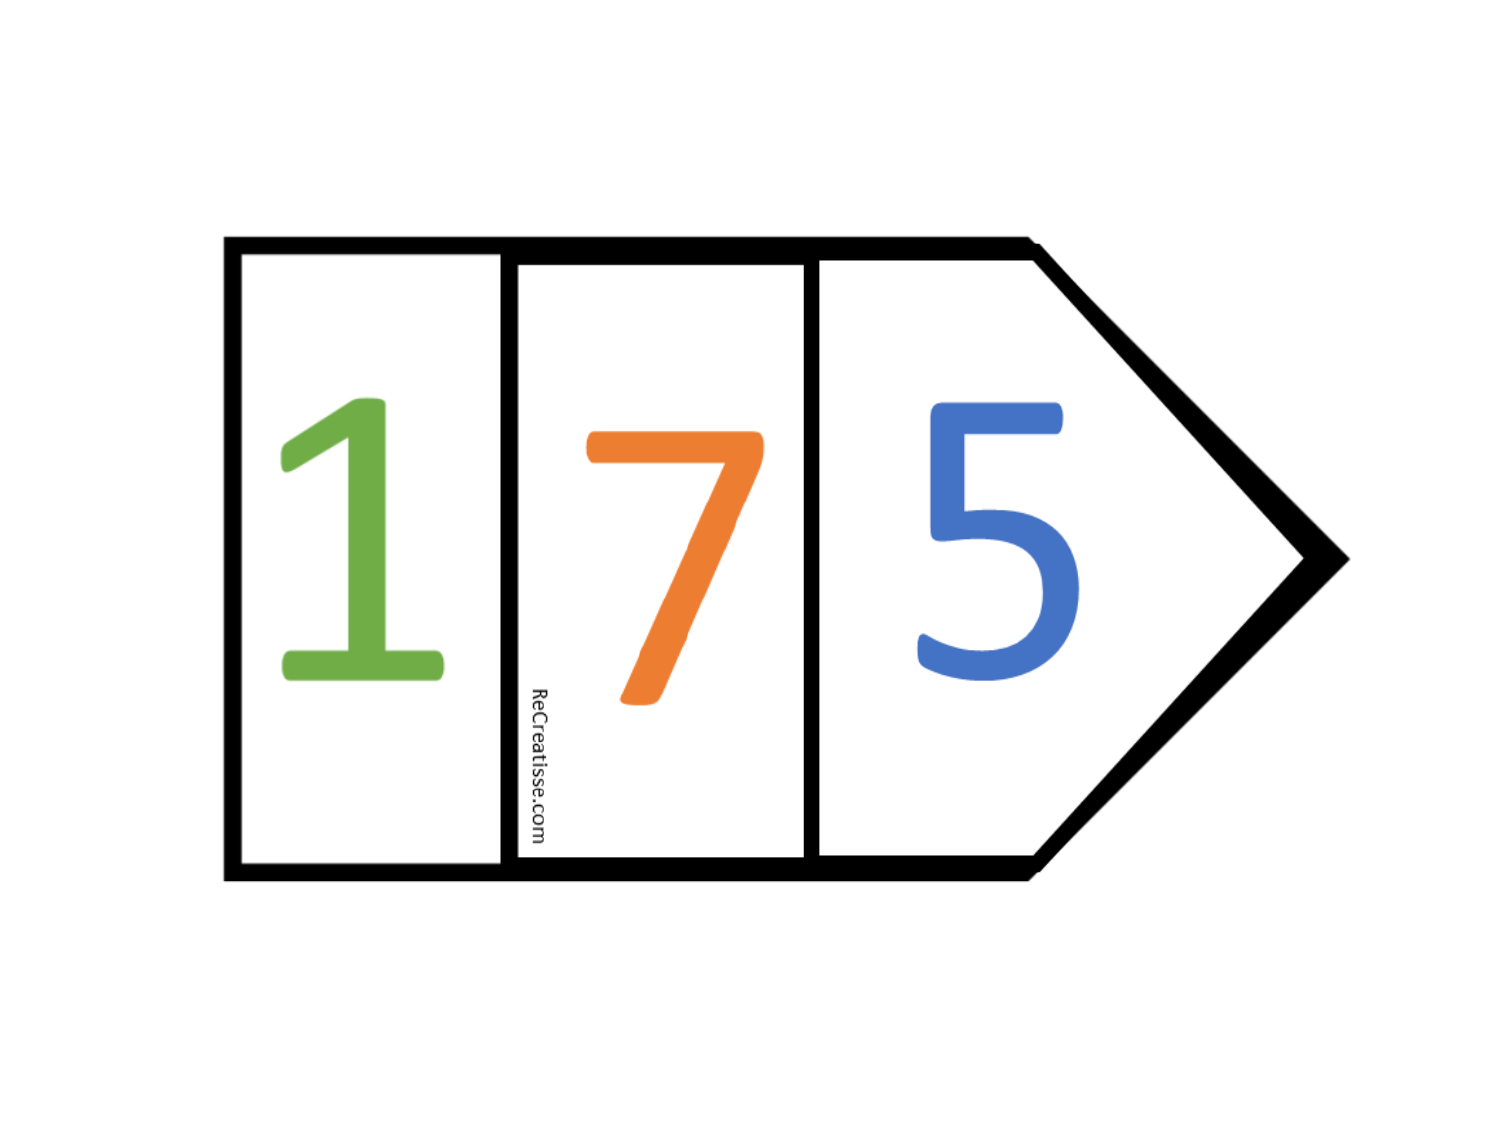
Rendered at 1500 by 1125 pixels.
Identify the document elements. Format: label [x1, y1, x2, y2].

picture [0, 130, 1384, 1077]
